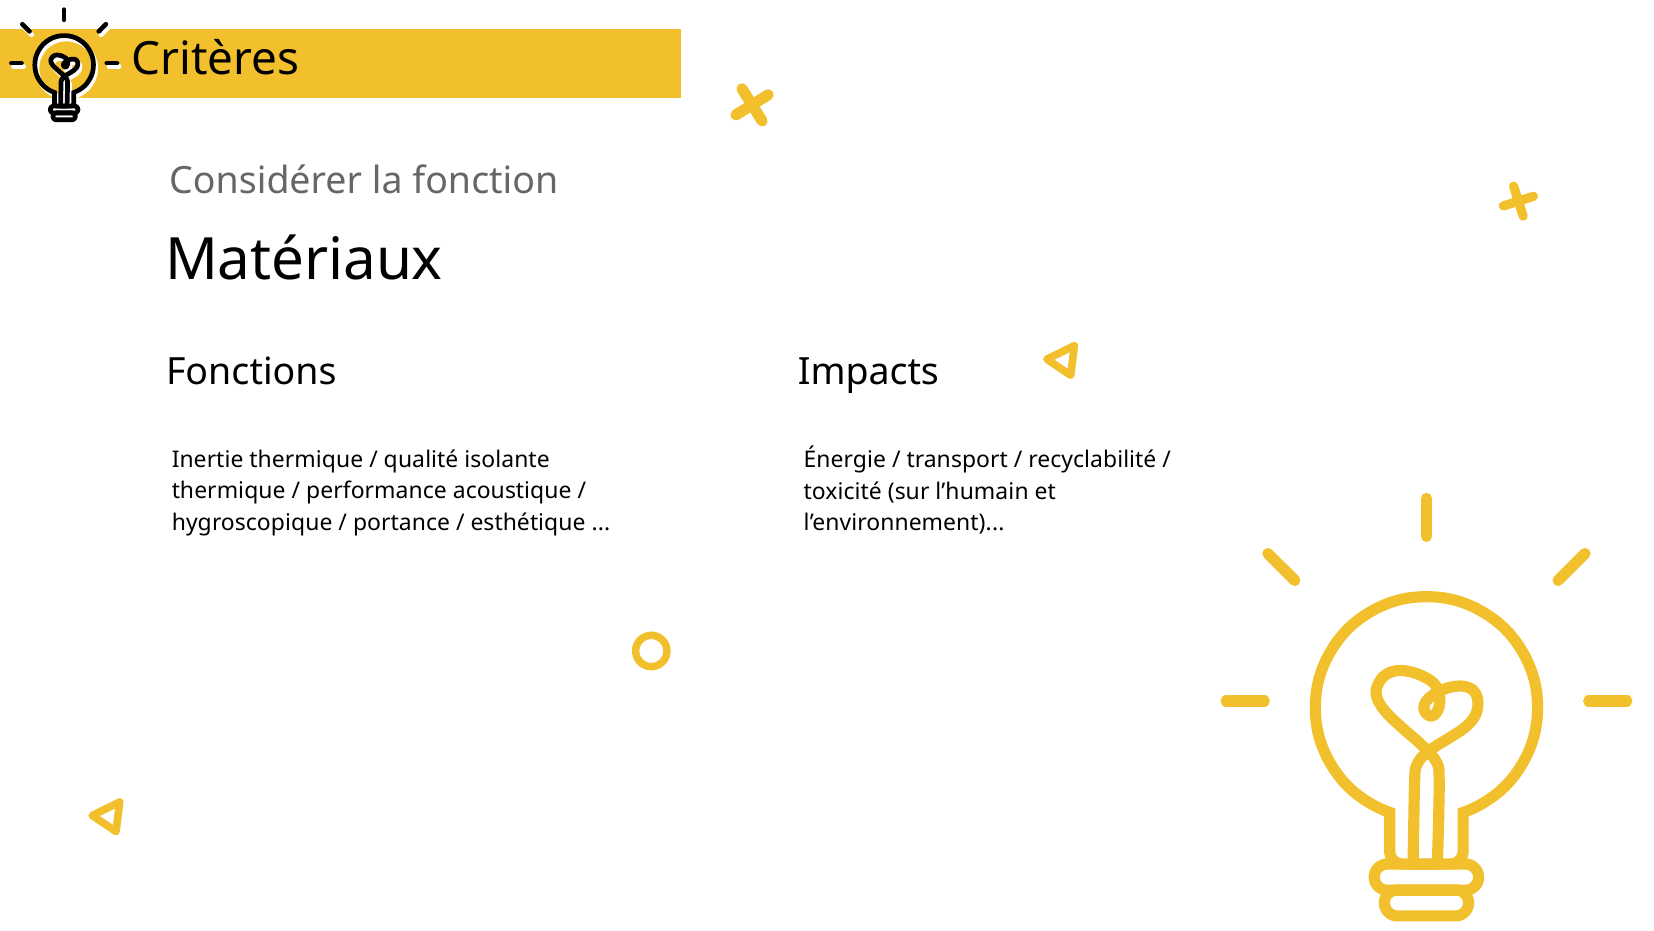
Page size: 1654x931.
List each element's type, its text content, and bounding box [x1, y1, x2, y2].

title Impacts [797, 344, 1113, 396]
title Matériaux [165, 212, 803, 302]
text_box Énergie / transport / recyclabilité / toxicité (sur l’humain et l’environnement)... [803, 395, 1223, 585]
title Considérer la fonction [169, 152, 1004, 207]
title Critères [131, 16, 578, 97]
title Fonctions [165, 344, 481, 396]
text_box Inertie thermique / qualité isolante thermique / performance acoustique / hygroscopique / portance / esthétique ... [171, 372, 650, 609]
